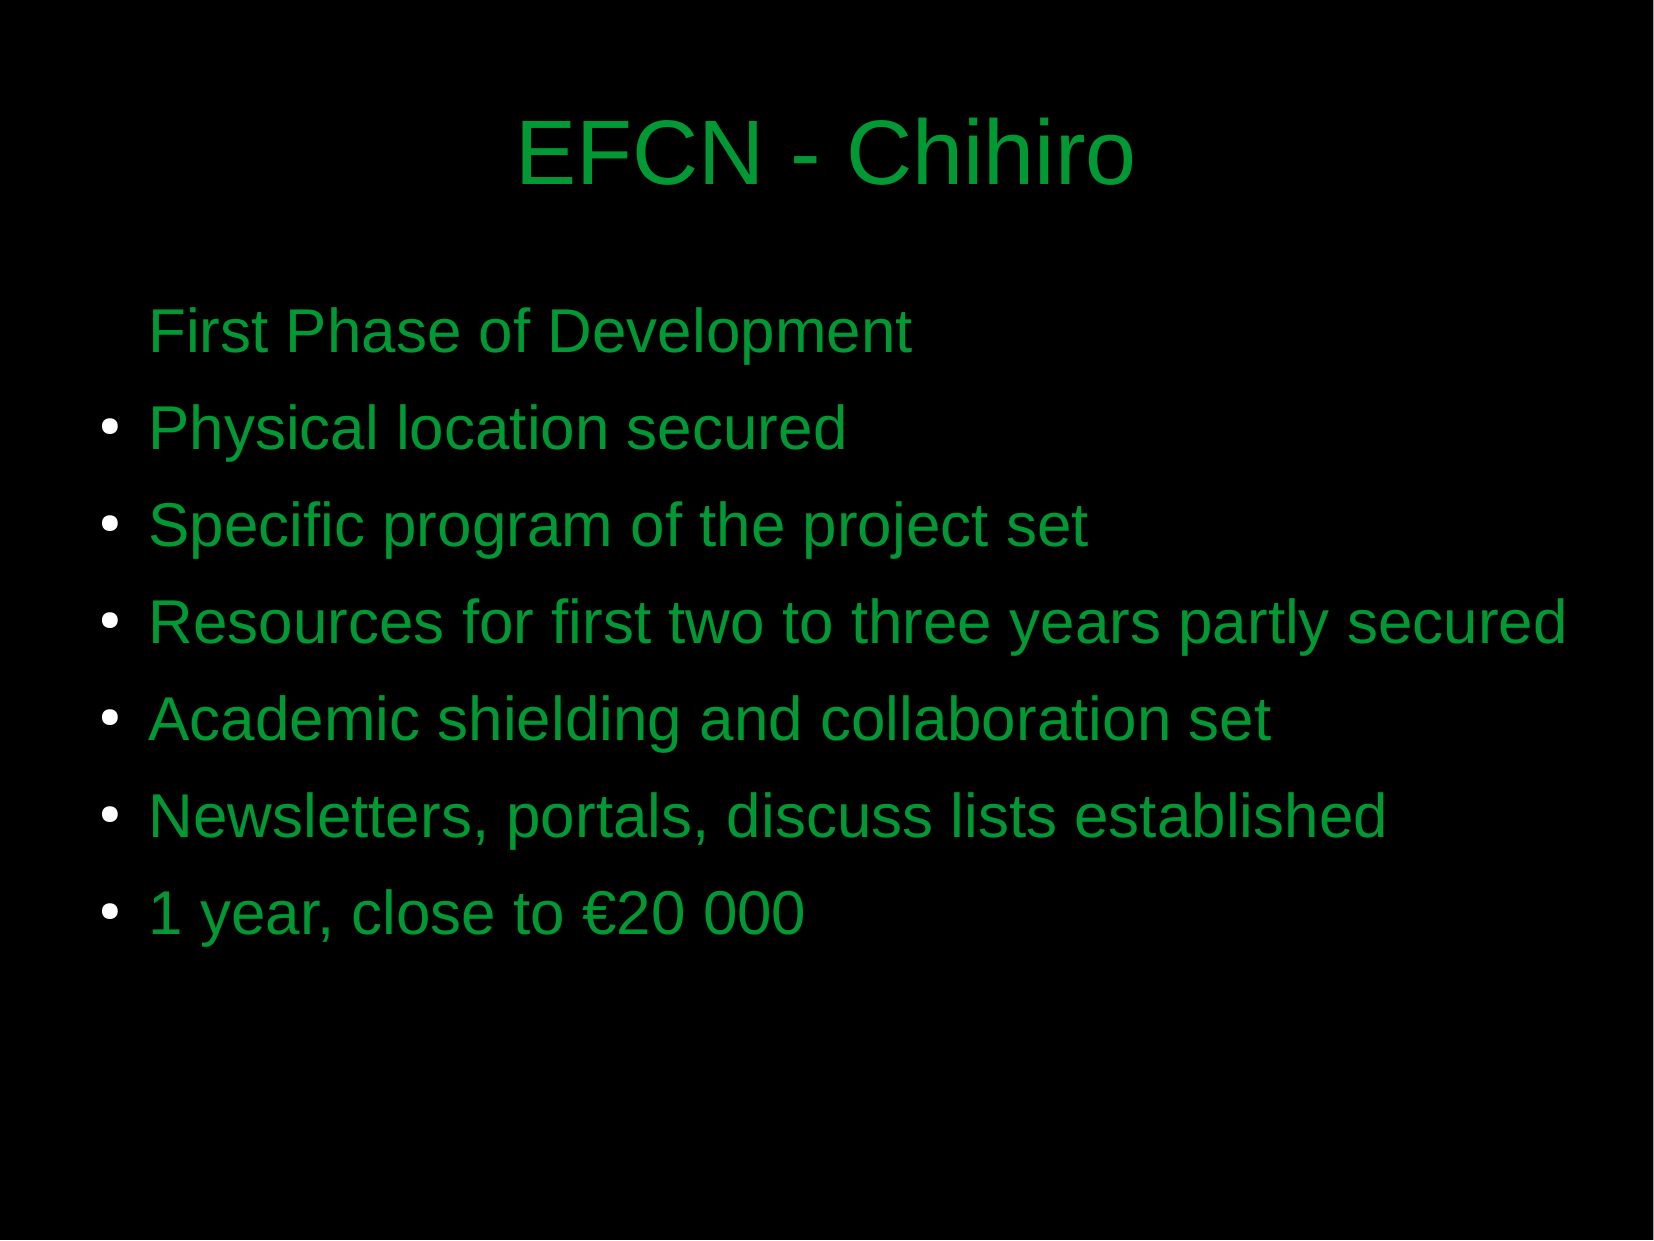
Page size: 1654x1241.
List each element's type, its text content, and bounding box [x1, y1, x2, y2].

title EFCN - Chihiro [82, 49, 1571, 257]
list First Phase of Development Physical location secured Specific program of the project set Resources for first two to three years partly secured Academic shielding and collaboration set Newsletters, portals, discuss lists established 1 year, close to €20 000 [82, 296, 1571, 1016]
